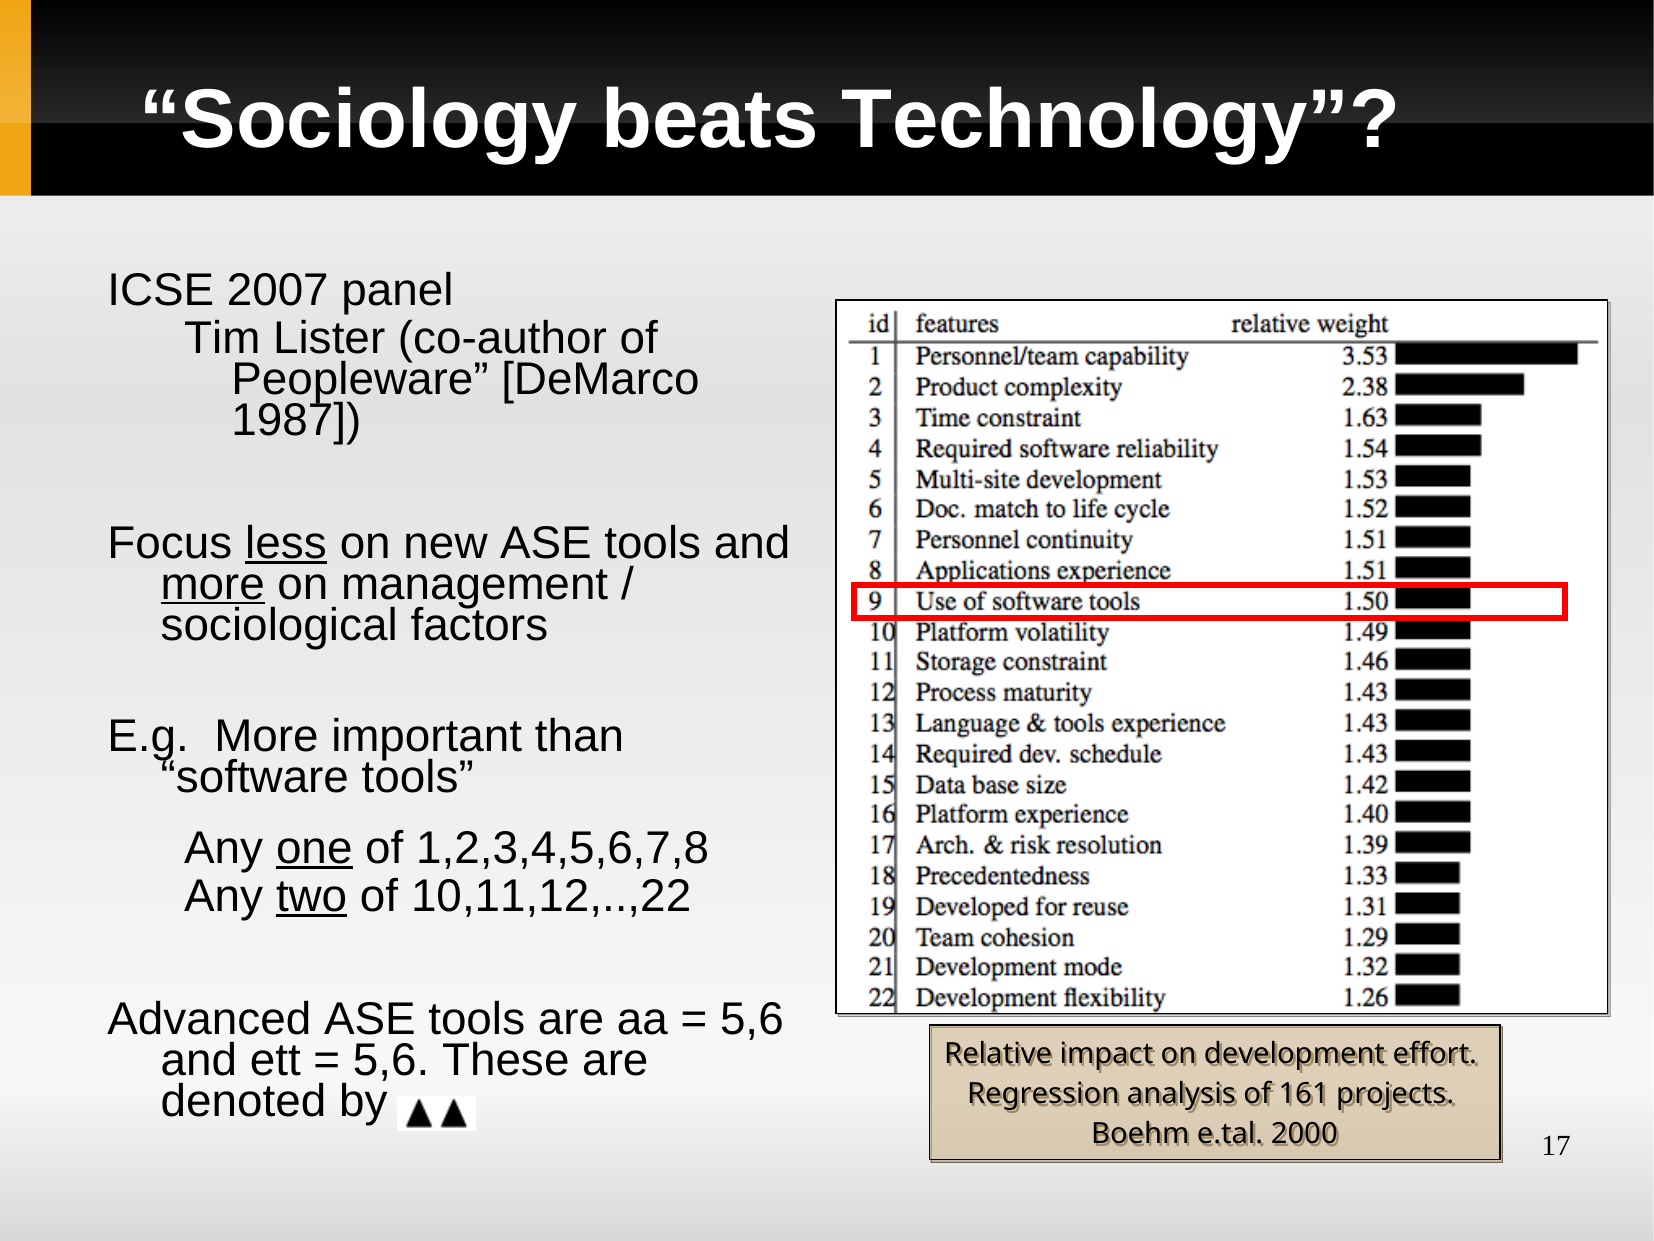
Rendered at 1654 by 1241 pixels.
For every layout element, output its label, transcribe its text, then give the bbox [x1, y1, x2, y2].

title “Sociology beats Technology”? [124, 49, 1530, 188]
picture [0, 0, 1654, 1241]
text_box Relative impact on development effort. Regression analysis of 161 projects. Boehm e.tal. 2000 [929, 1024, 1500, 1160]
list ICSE 2007 panel Tim Lister (co-author of Peopleware” [DeMarco 1987]) Focus less on new ASE tools and more on management / sociological factors E.g. More important than “software tools” Any one of 1,2,3,4,5,6,7,8 Any two of 10,11,12,..,22 Advanced ASE tools are aa = 5,6 and ett = 5,6. These are denoted by [75, 264, 826, 1229]
